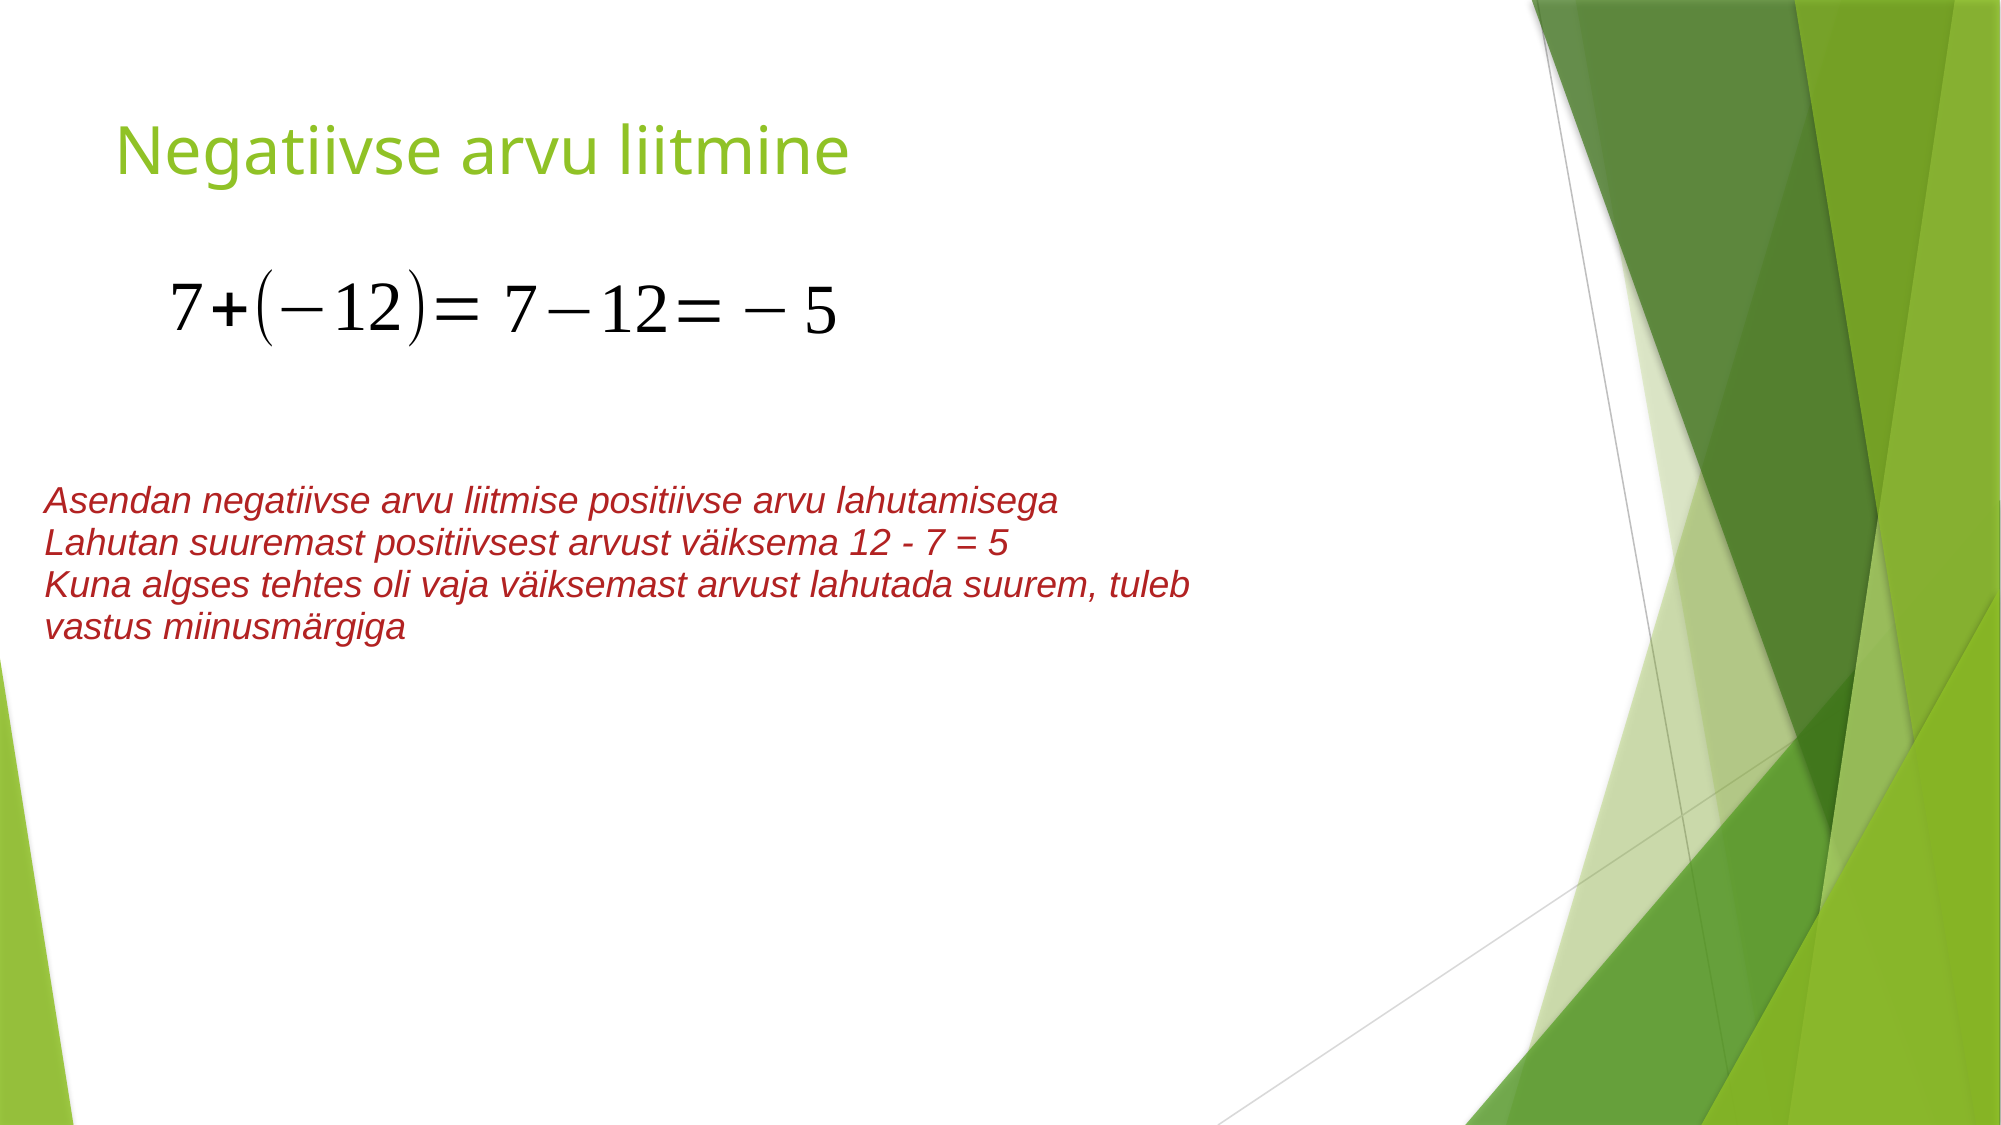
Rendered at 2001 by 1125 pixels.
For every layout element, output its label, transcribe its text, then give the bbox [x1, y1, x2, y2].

text_box Asendan negatiivse arvu liitmise positiivse arvu lahutamisega Lahutan suuremast positiivsest arvust väiksema 12 - 7 = 5 Kuna algses tehtes oli vaja väiksemast arvust lahutada suurem, tuleb vastus miinusmärgiga [29, 472, 1241, 740]
chart [162, 265, 493, 351]
title Negatiivse arvu liitmine [99, 99, 1613, 237]
chart [497, 269, 845, 349]
